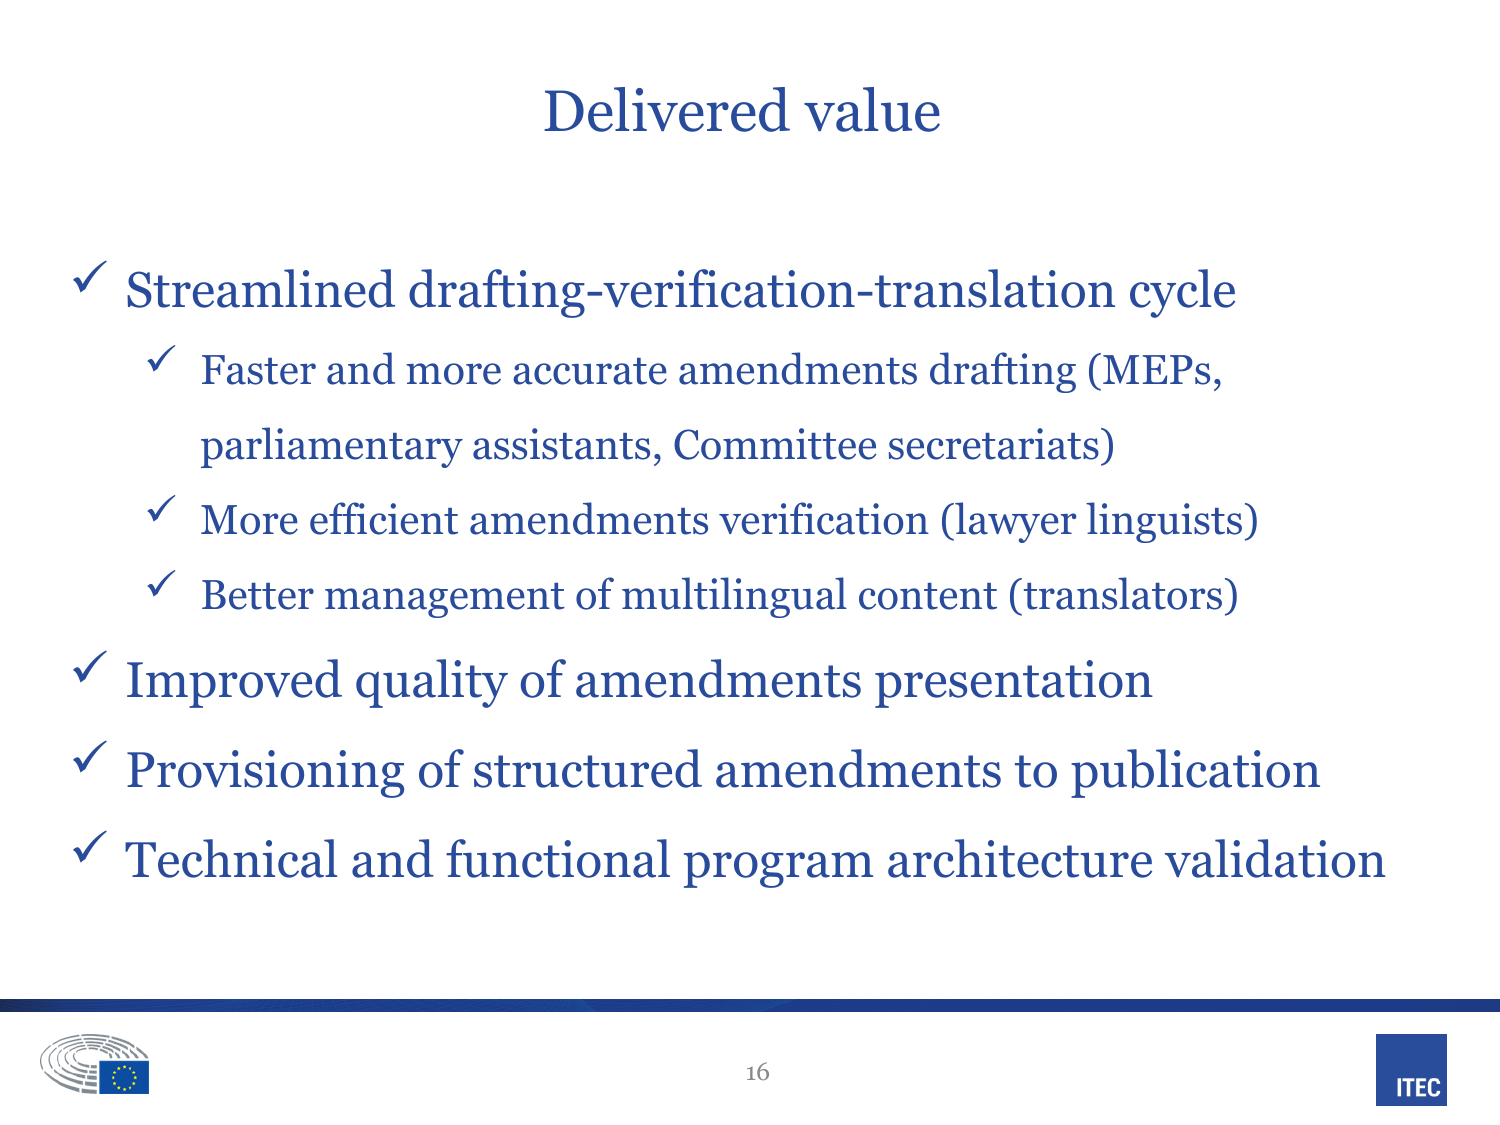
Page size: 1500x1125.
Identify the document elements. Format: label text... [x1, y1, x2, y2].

picture [0, 999, 1500, 1012]
picture [40, 1034, 149, 1094]
picture [1376, 1034, 1447, 1106]
text_box Streamlined drafting-verification-translation cycle Faster and more accurate amendments drafting (MEPs, parliamentary assistants, Committee secretariats) More efficient amendments verification (lawyer linguists) Better management of multilingual content (translators) Improved quality of amendments presentation Provisioning of structured amendments to publication Technical and functional program architecture validation [54, 160, 1462, 955]
title Delivered value [26, 66, 1459, 149]
